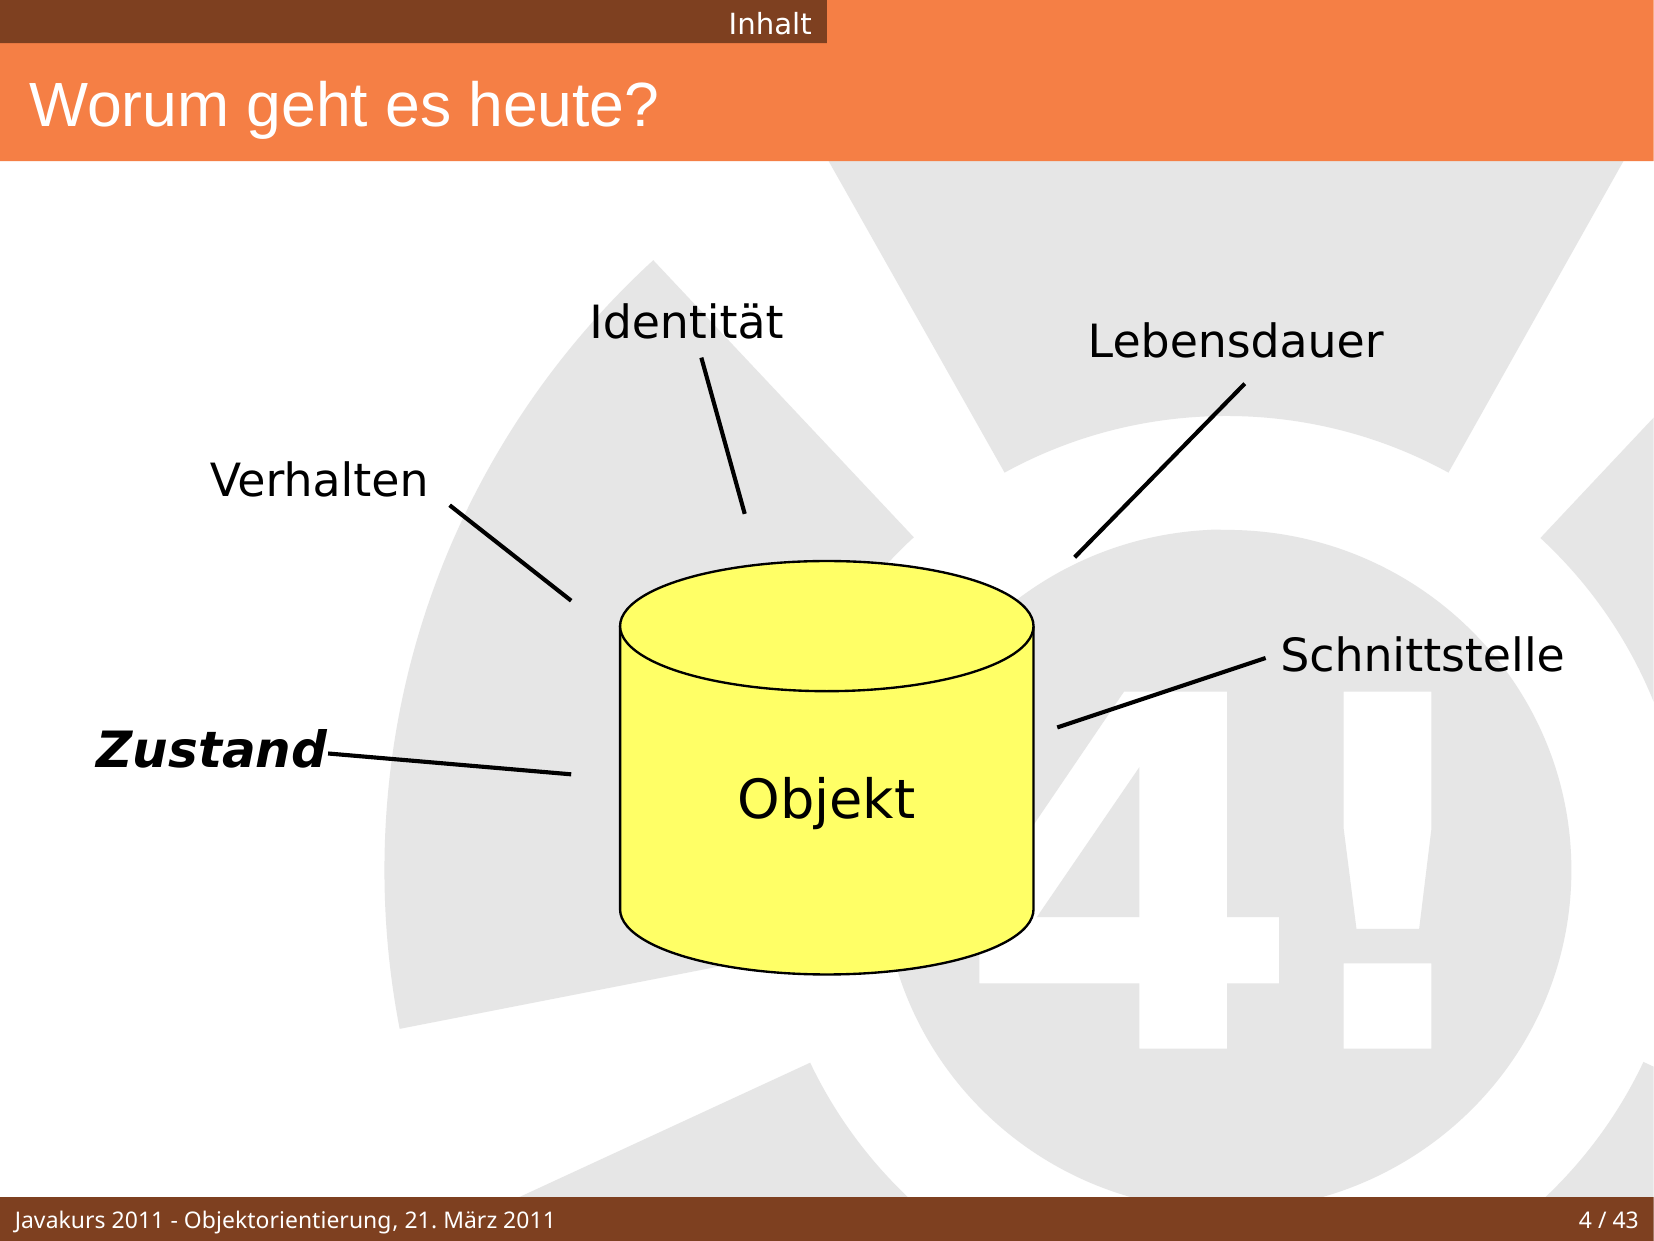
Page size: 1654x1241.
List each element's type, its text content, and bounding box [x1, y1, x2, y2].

text_box Identität [574, 288, 799, 357]
text_box Objekt [620, 561, 1034, 975]
text_box Schnittstelle [1265, 621, 1581, 690]
text_box Lebensdauer [1072, 307, 1399, 376]
text_box Inhalt [29, 0, 827, 50]
title Worum geht es heute? [29, 67, 1595, 143]
text_box Verhalten [195, 446, 444, 515]
text_box Zustand [81, 713, 343, 787]
